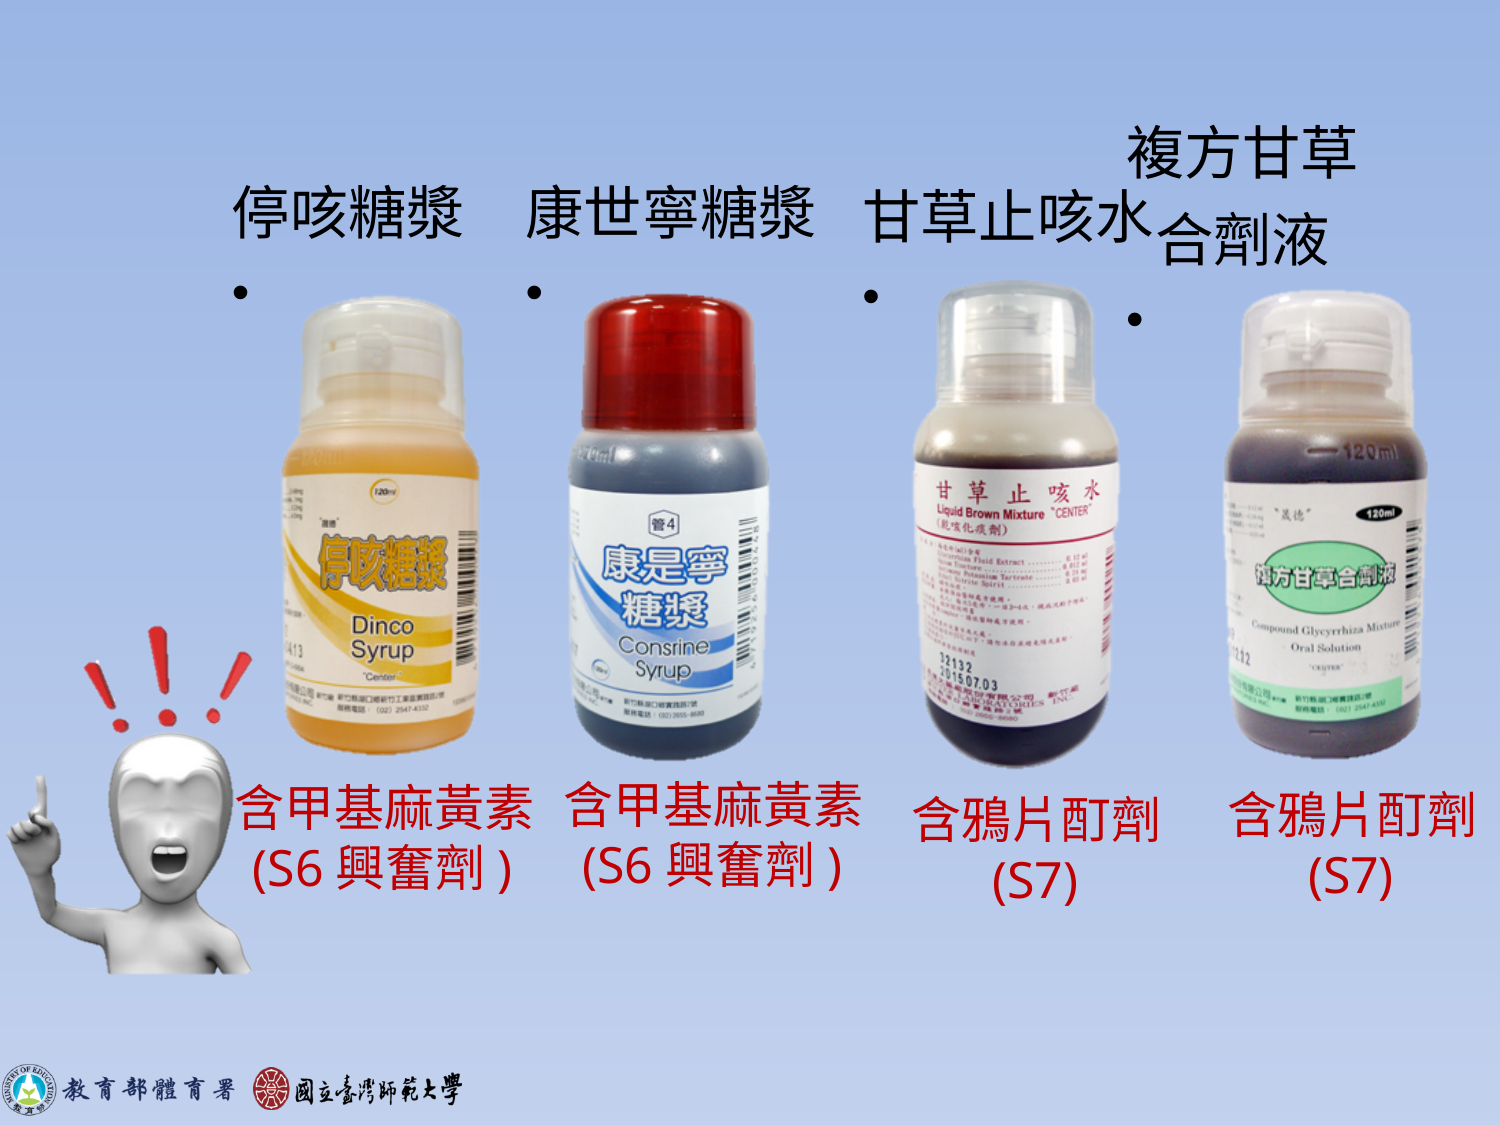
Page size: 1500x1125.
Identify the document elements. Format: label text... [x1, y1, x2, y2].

text_box 含甲基麻黃素 (S6興奮劑) [151, 768, 548, 906]
text_box 含鴉片酊劑 (S7) [1144, 776, 1500, 913]
text_box 康世寧糖漿 [510, 168, 904, 257]
list 停咳糖漿 [216, 168, 611, 279]
text_box 複方甘草 合劑液 [1110, 108, 1500, 219]
text_box 含甲基麻黃素 (S6興奮劑) [480, 765, 877, 903]
text_box 含鴉片酊劑 (S7) [828, 780, 1184, 918]
text_box 甘草止咳水 [847, 172, 1241, 283]
picture [0, 269, 1500, 976]
text_box 甘草止咳水 [1172, 220, 1198, 231]
